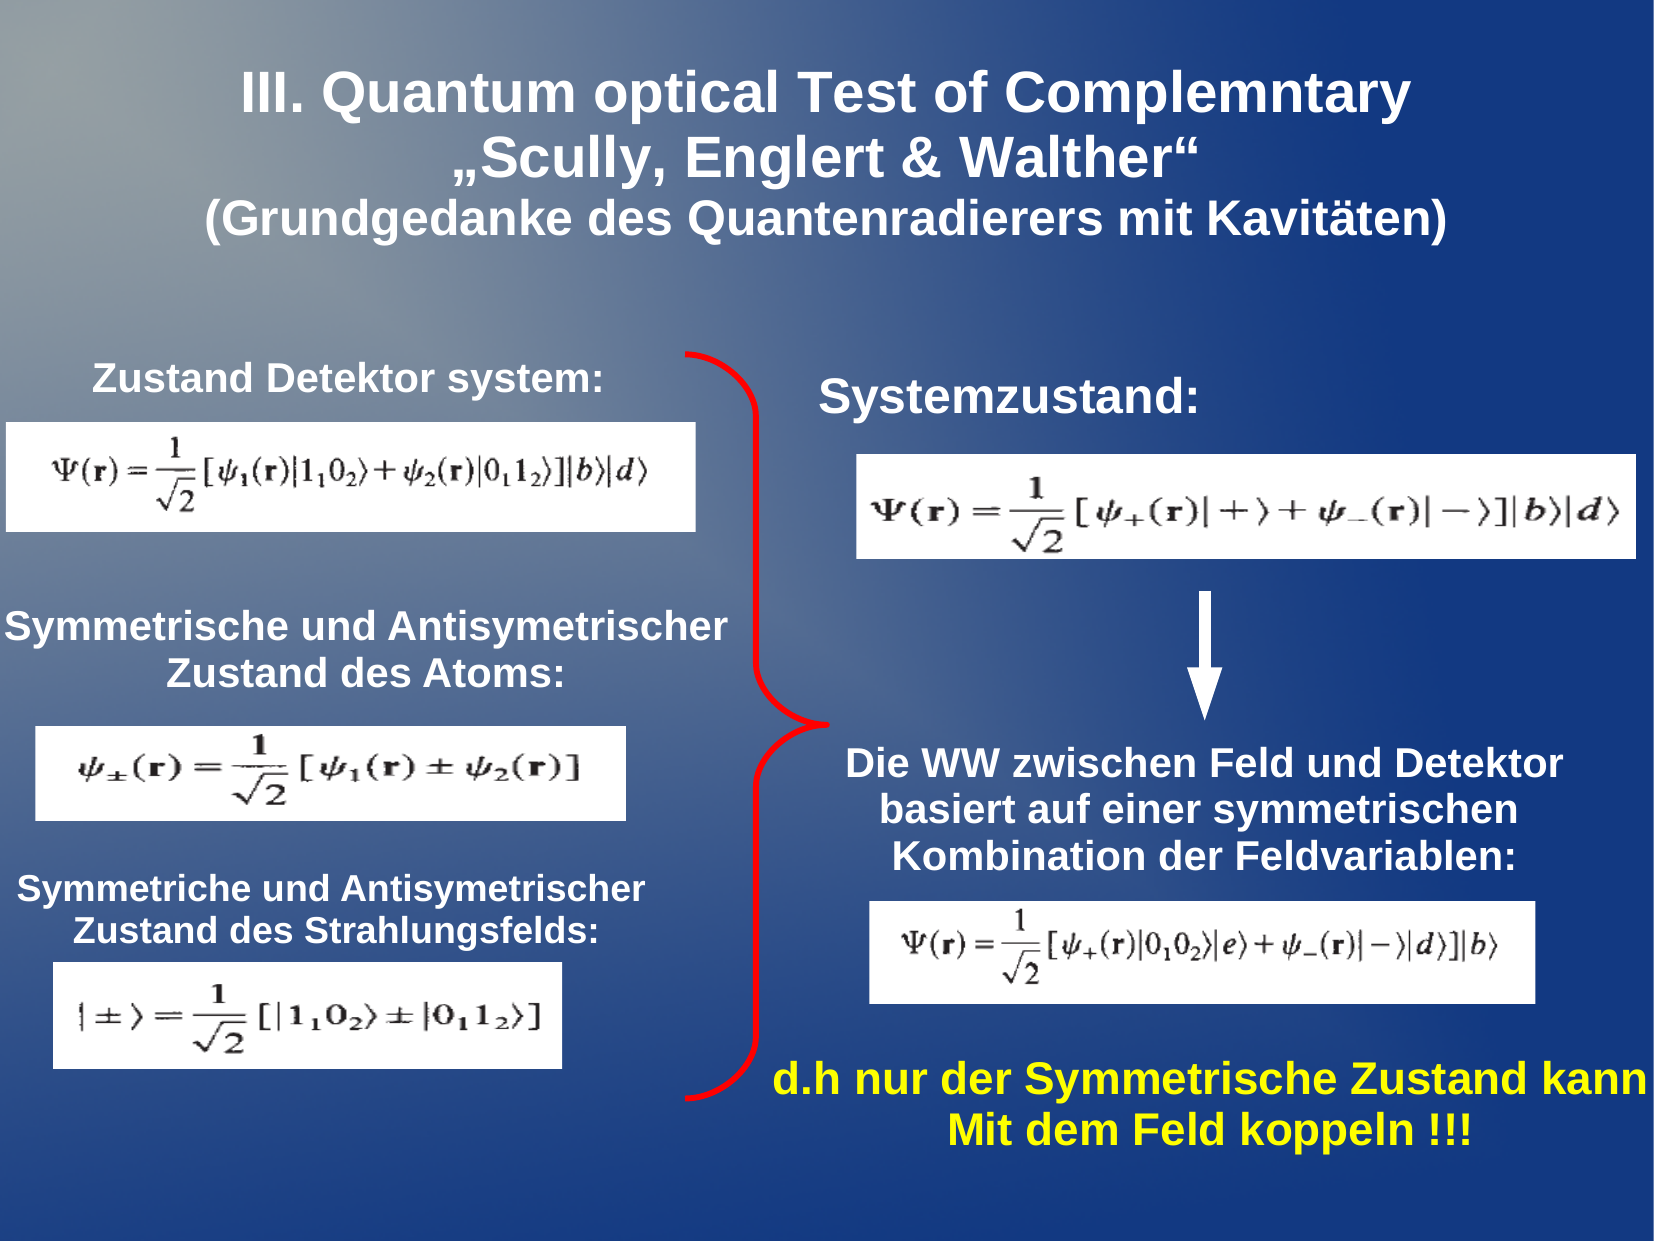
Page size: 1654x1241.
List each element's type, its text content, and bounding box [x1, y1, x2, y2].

text_box Symmetriche und Antisymetrischer Zustand des Strahlungsfelds: [59, 874, 615, 945]
title III. Quantum optical Test of Complemntary „Scully, Englert & Walther“ (Grundgedanke des Quantenradierers mit Kavitäten) [82, 49, 1571, 257]
text_box Systemzustand: [838, 354, 1182, 438]
text_box Symmetrische und Antisymetrischer Zustand des Atoms: [88, 614, 644, 686]
text_box d.h nur der Symmetrische Zustand kann Mit dem Feld koppeln !!! [921, 1062, 1501, 1146]
text_box Die WW zwischen Feld und Detektor basiert auf einer symmetrischen Kombination der Feldvariablen: [933, 779, 1477, 839]
text_box Zustand Detektor system: [70, 342, 626, 414]
picture [0, 0, 1654, 1241]
